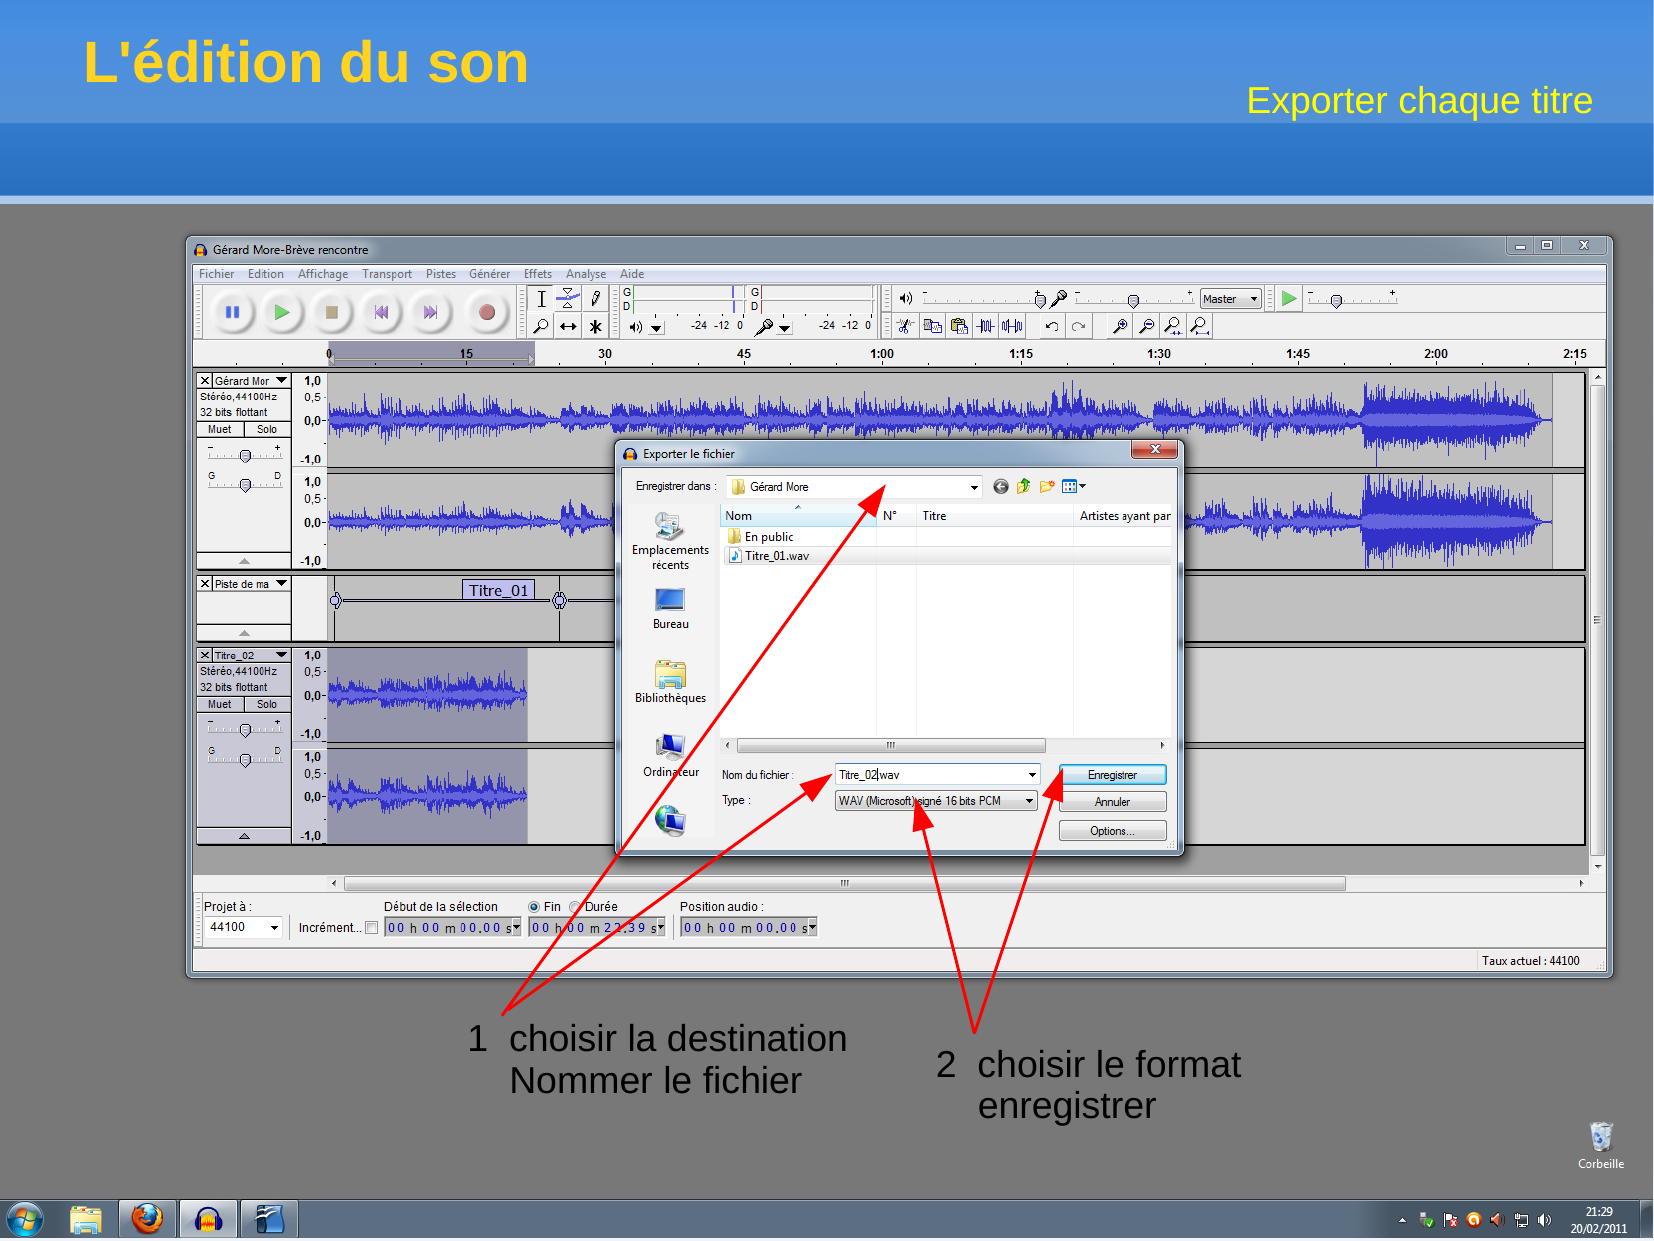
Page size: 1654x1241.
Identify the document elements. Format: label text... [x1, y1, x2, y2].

text_box 2 choisir le format enregistrer [921, 1035, 1268, 1135]
title [0, 206, 1654, 1241]
title L'édition du son [6, 17, 609, 107]
text_box Exporter chaque titre [1210, 29, 1654, 129]
text_box 1 choisir la destination Nommer le fichier [452, 1010, 863, 1109]
picture [0, 0, 1654, 1238]
